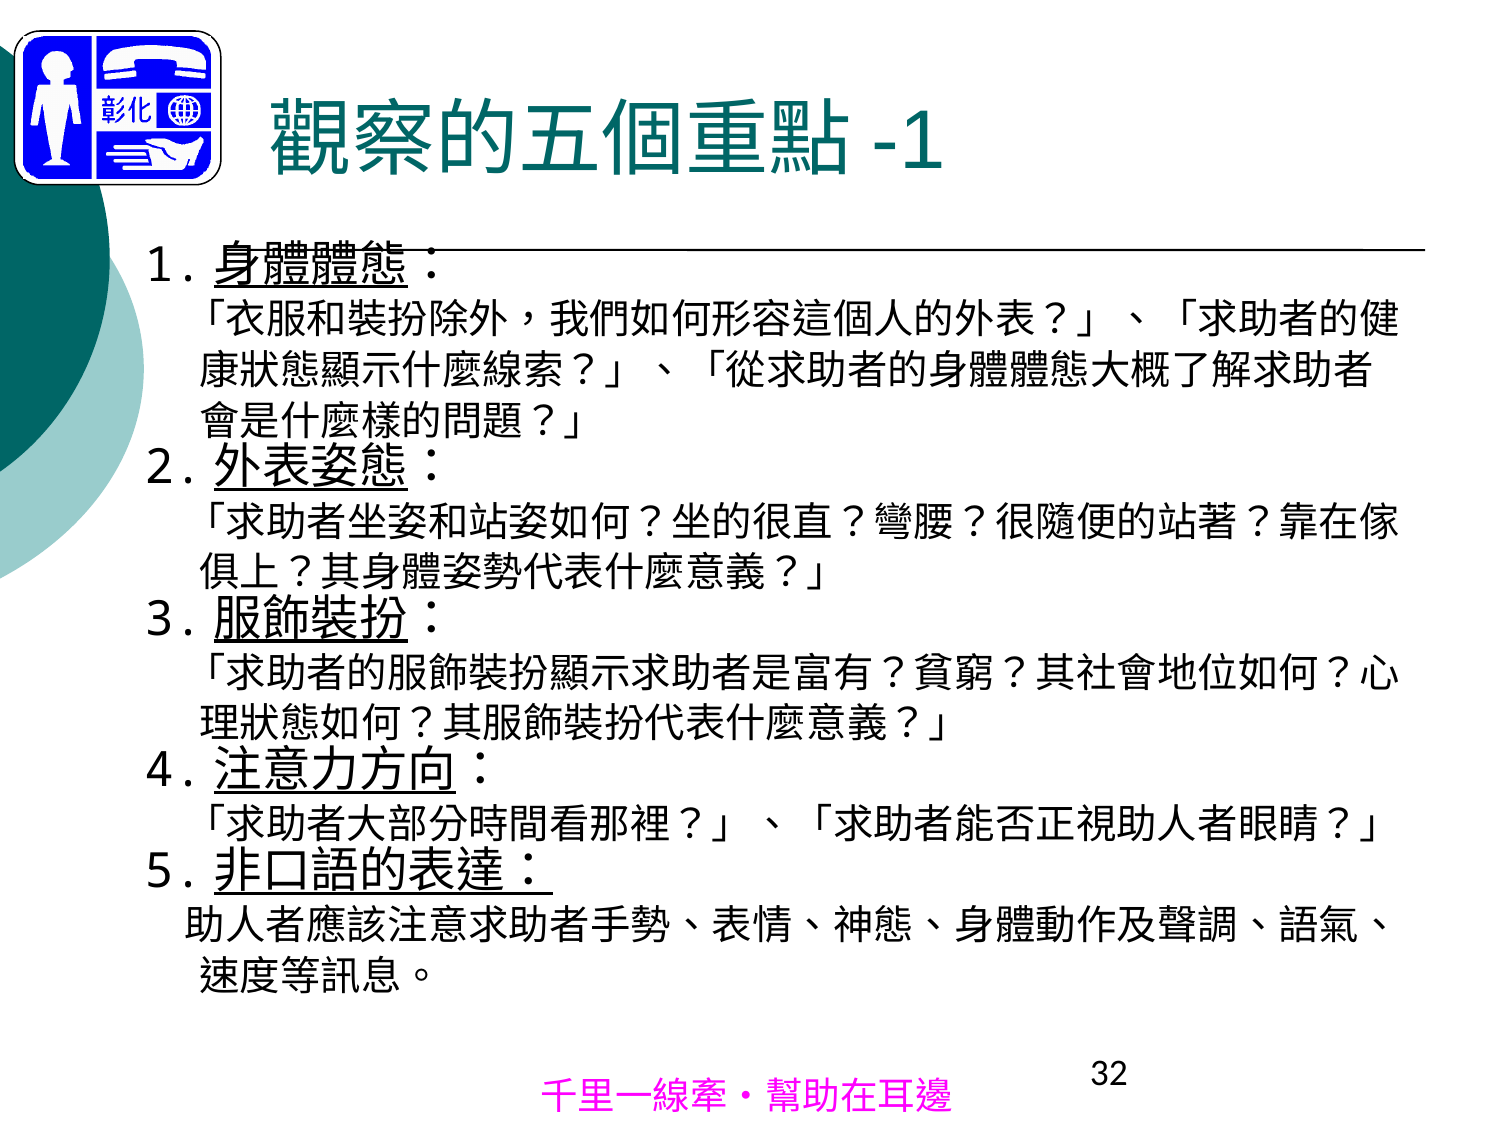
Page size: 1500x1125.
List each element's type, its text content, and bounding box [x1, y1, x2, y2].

list 1.身體體態： 「衣服和裝扮除外，我們如何形容這個人的外表？」、「求助者的健康狀態顯示什麼線索？」、「從求助者的身體體態大概了解求助者會是什麼樣的問題？」 2.外表姿態： 「求助者坐姿和站姿如何？坐的很直？彎腰？很隨便的站著？靠在傢俱上？其身體姿勢代表什麼意義？」 3.服飾裝扮： 「求助者的服飾裝扮顯示求助者是富有？貧窮？其社會地位如何？心理狀態如何？其服飾裝扮代表什麼意義？」 4.注意力方向： 「求助者大部分時間看那裡？」、「求助者能否正視助人者眼睛？」 5.非口語的表達： 助人者應該注意求助者手勢、表情、神態、身體動作及聲調、語氣、速度等訊息。 [75, 231, 1419, 1035]
text_box 千里一線牽‧幫助在耳邊 [525, 1065, 968, 1125]
text_box [14, 37, 23, 179]
title 觀察的五個重點-1 [253, 42, 1347, 193]
text_box [24, 31, 221, 185]
text_box 32 [1074, 1025, 1426, 1101]
picture [23, 36, 211, 180]
